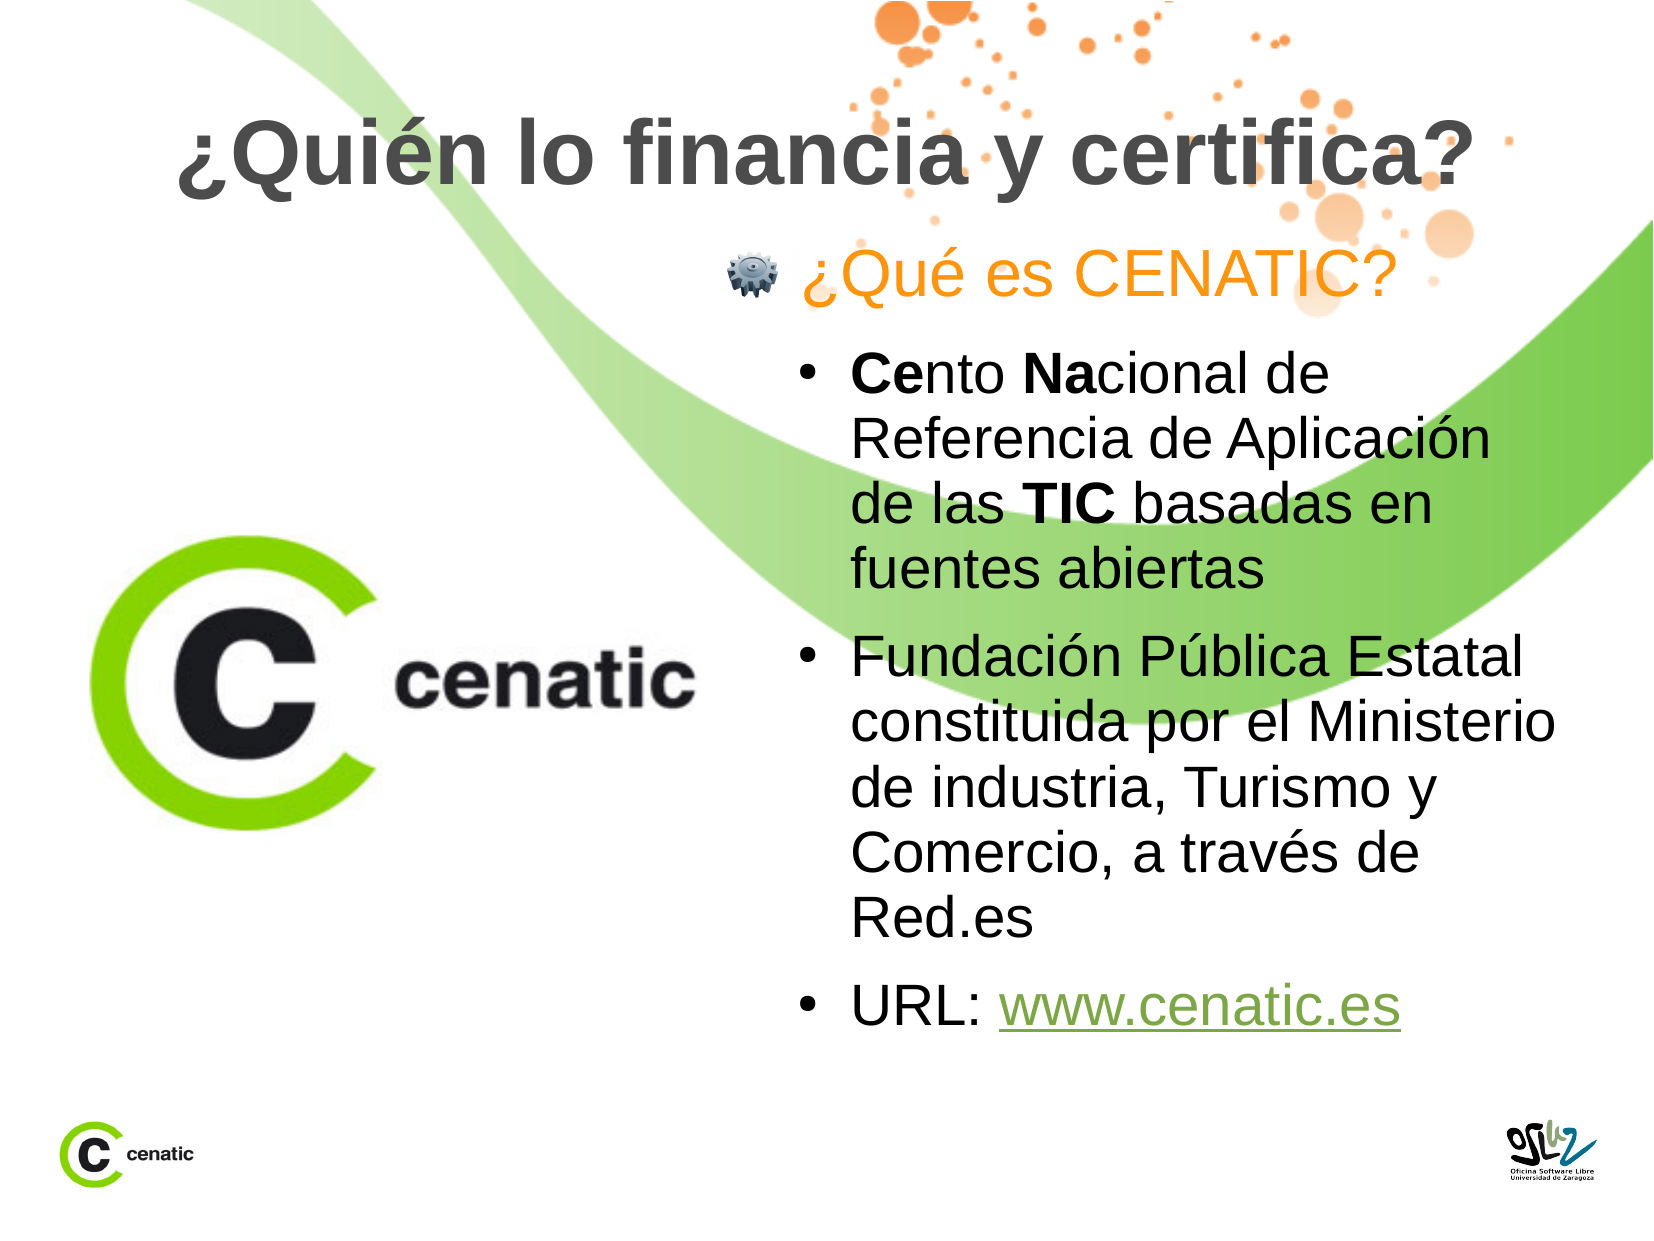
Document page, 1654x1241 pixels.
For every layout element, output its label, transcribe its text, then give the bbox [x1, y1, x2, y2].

picture [183, 0, 1653, 755]
list ¿Qué es CENATIC? Cento Nacional de Referencia de Aplicación de las TIC basadas en fuentes abiertas Fundación Pública Estatal constituida por el Ministerio de industria, Turismo y Comercio, a través de Red.es URL: www.cenatic.es [708, 236, 1572, 1152]
picture [59, 1121, 194, 1188]
title ¿Quién lo financia y certifica? [82, 49, 1571, 257]
picture [88, 257, 708, 833]
picture [1505, 1119, 1600, 1182]
